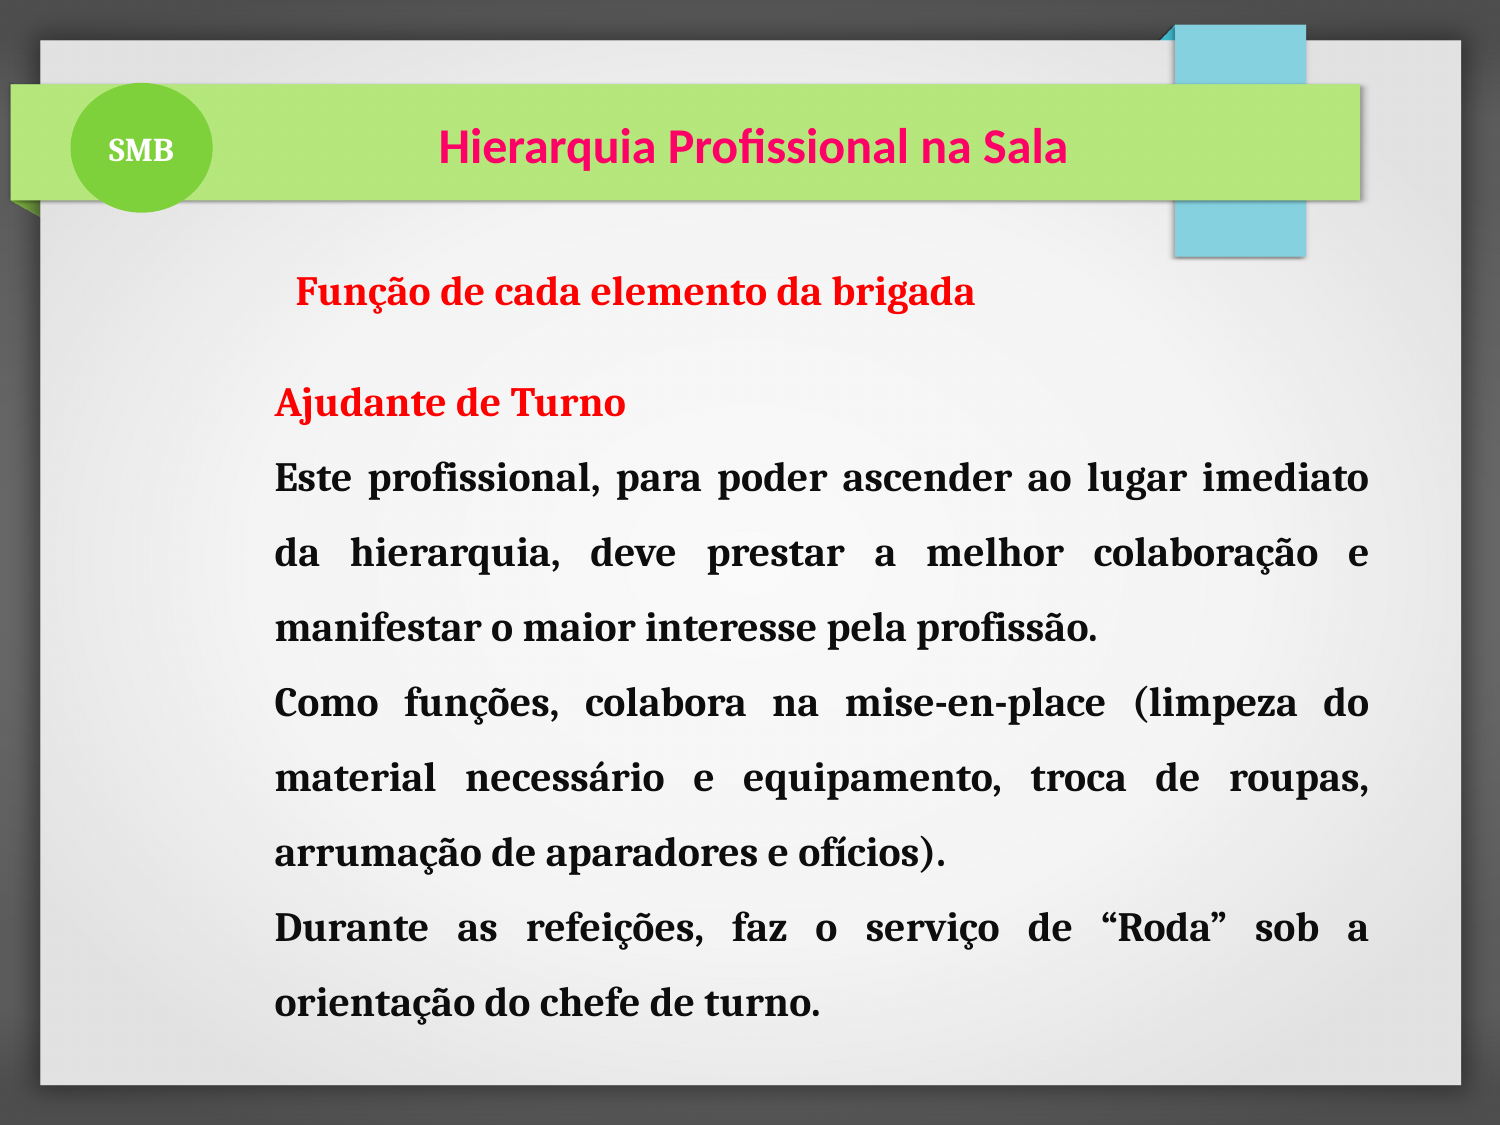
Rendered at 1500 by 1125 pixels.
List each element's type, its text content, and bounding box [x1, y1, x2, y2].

text_box Função de cada elemento da brigada [280, 231, 1040, 322]
text_box SMB [70, 82, 213, 213]
text_box Ajudante de Turno Este profissional, para poder ascender ao lugar imediato da hierarquia, deve prestar a melhor colaboração e manifestar o maior interesse pela profissão. Como funções, colabora na mise-en-place (limpeza do material necessário e equipamento, troca de roupas, arrumação de aparadores e ofícios). Durante as refeições, faz o serviço de “Roda” sob a orientação do chefe de turno. [259, 342, 1385, 1033]
picture [0, 0, 1500, 1125]
text_box Hierarquia Profissional na Sala [221, 106, 1288, 182]
